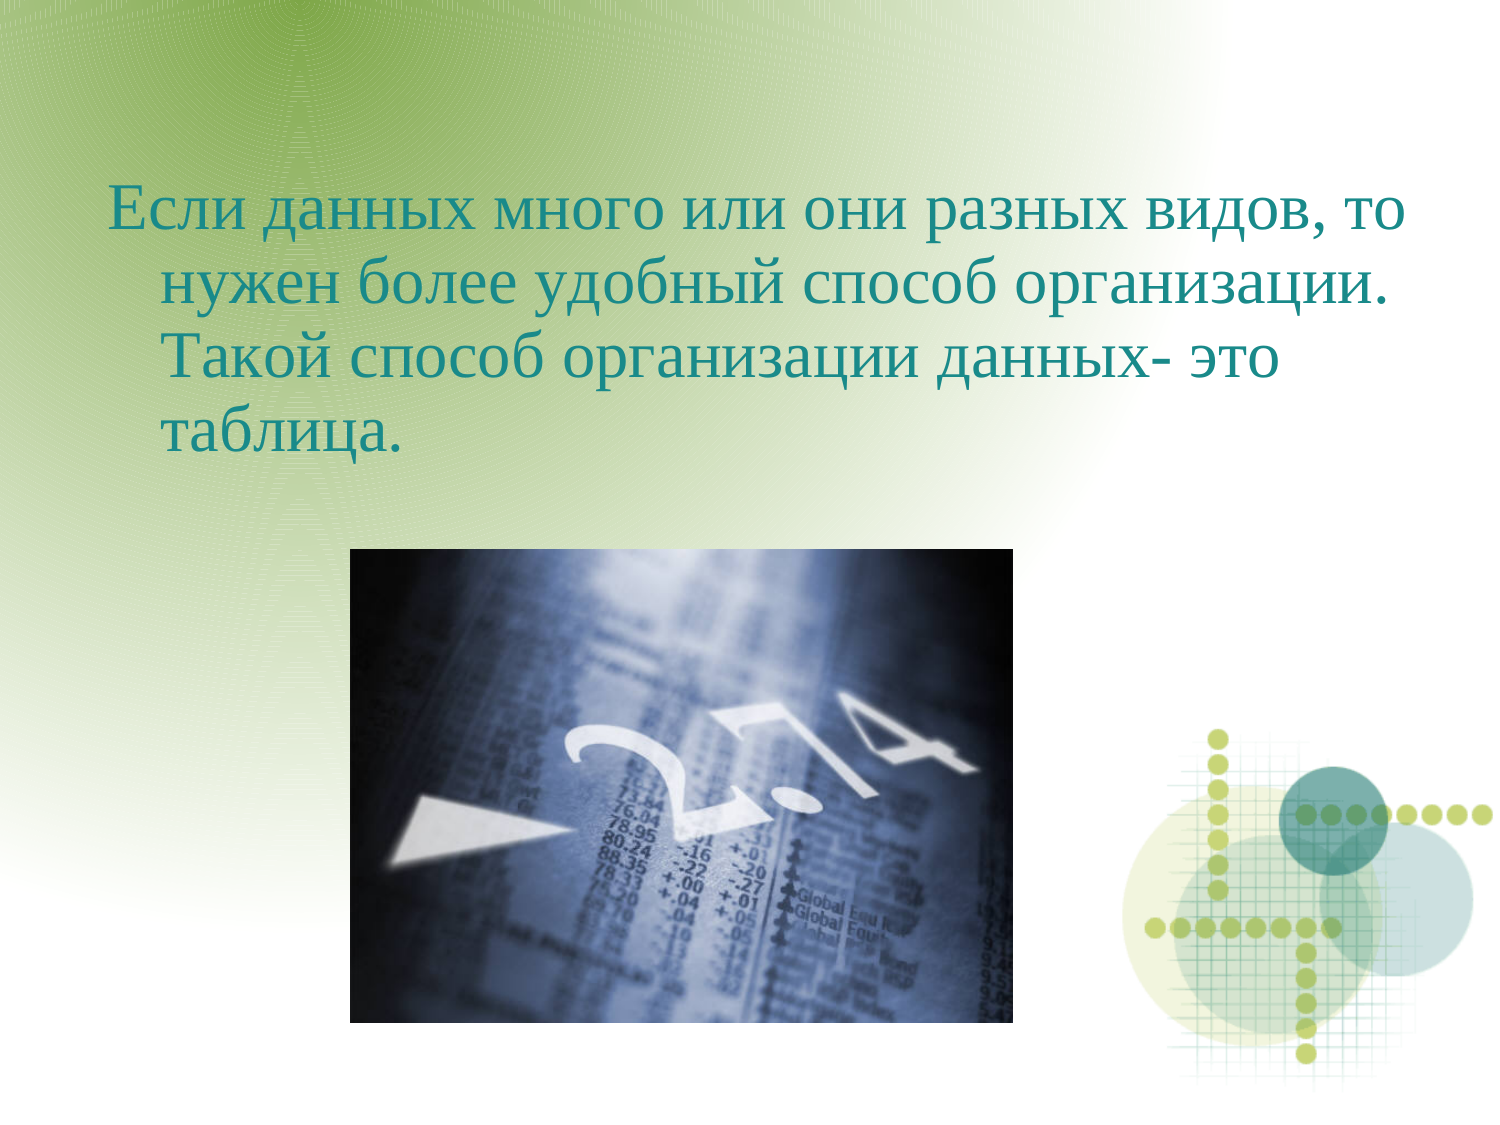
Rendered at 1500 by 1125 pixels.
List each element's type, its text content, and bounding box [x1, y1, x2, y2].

picture [350, 549, 1013, 1023]
title [75, 47, 1426, 162]
picture [1110, 718, 1500, 1098]
list Если данных много или они разных видов, то нужен более удобный способ организации. Такой способ организации данных- это таблица. [75, 162, 1426, 1000]
